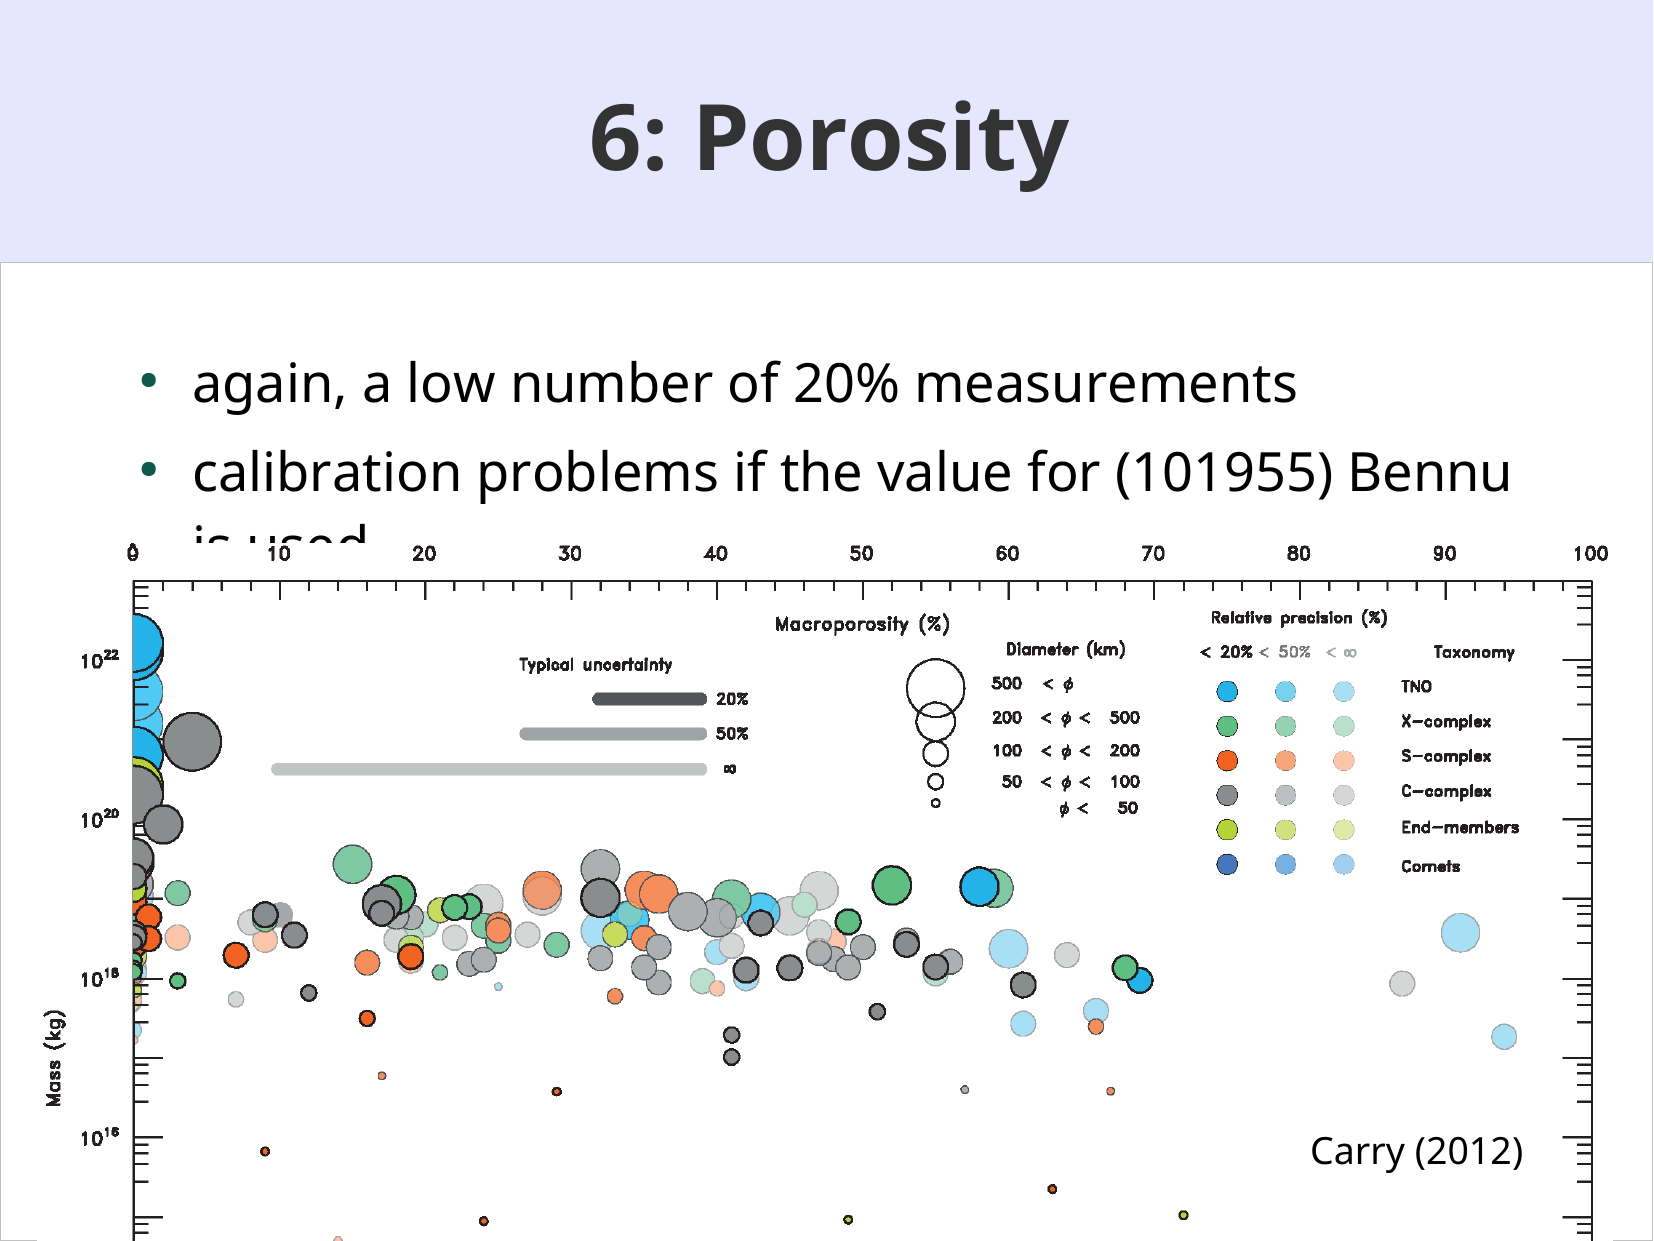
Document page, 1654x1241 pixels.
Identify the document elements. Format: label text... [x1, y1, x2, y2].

text_box Carry (2012) [1295, 1117, 1513, 1177]
title 6: Porosity [124, 31, 1536, 239]
list again, a low number of 20% measurements calibration problems if the value for (101955) Bennu is used [121, 344, 1534, 543]
picture [37, 543, 1613, 1241]
